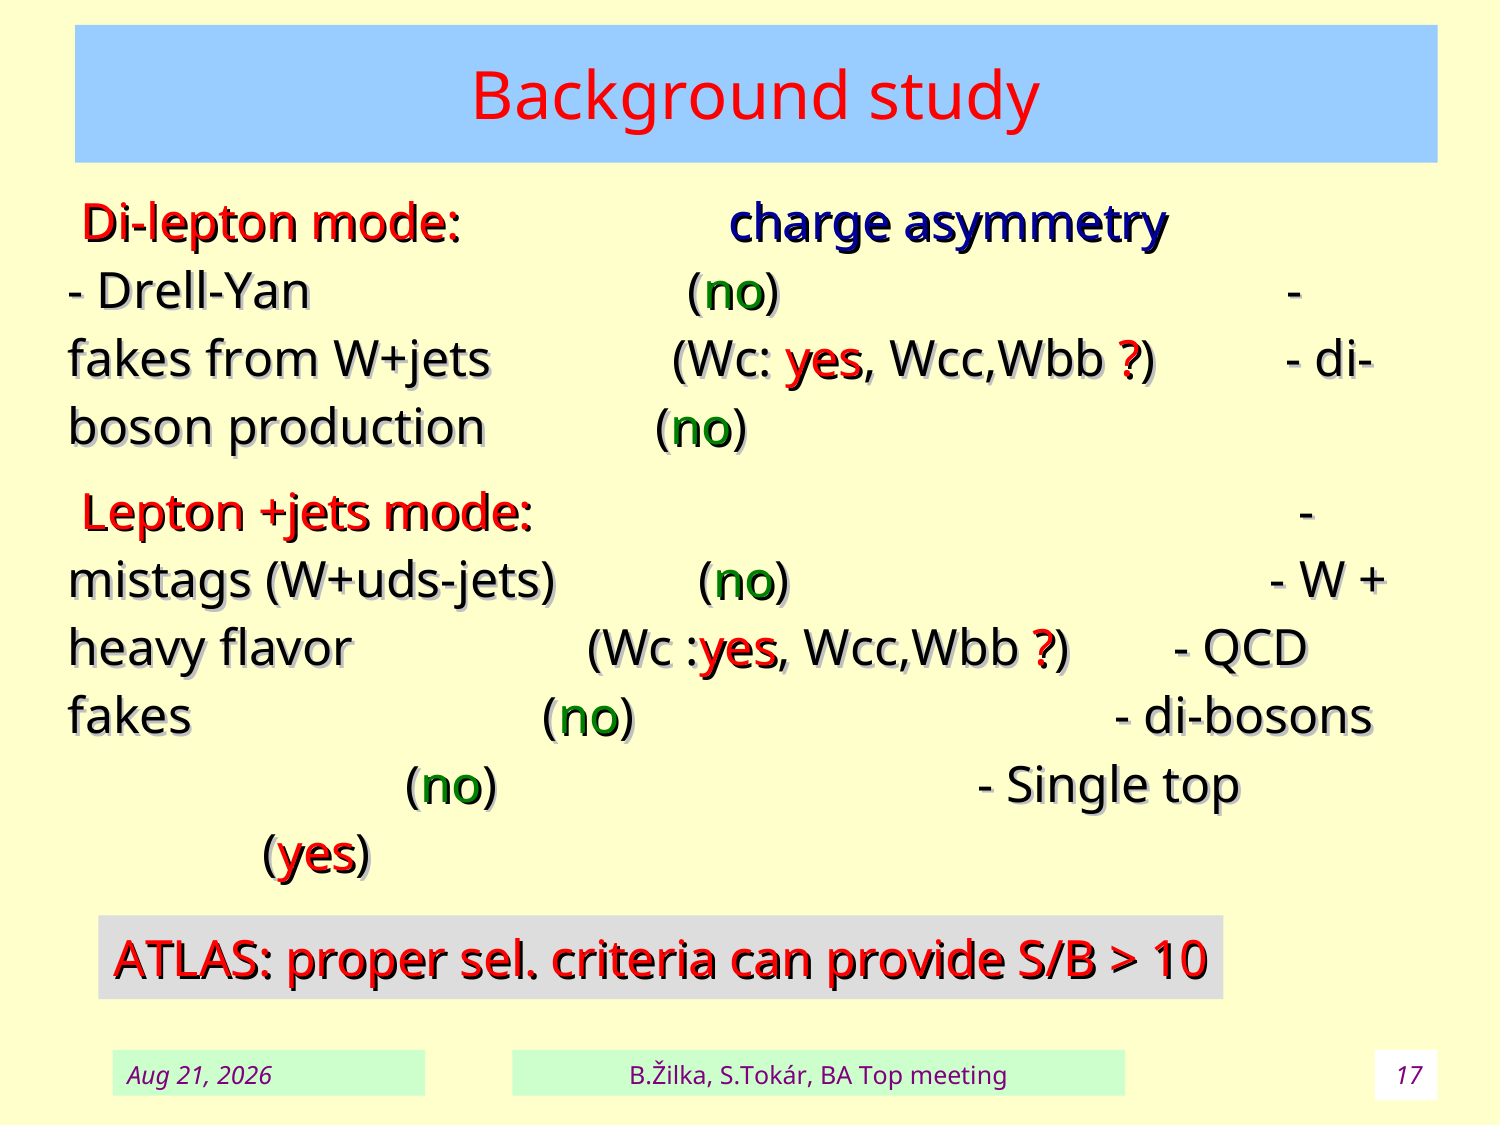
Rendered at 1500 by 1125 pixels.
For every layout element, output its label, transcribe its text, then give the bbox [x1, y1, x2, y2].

text_box ATLAS: proper sel. criteria can provide S/B > 10 [98, 962, 1224, 1000]
text_box Di-lepton mode: charge asymmetry - Drell-Yan (no) - fakes from W+jets (Wc: yes, Wcc,Wbb ?) - di-boson production (no) [53, 172, 1444, 468]
text_box Lepton +jets mode: - mistags (W+uds-jets) (no) - W + heavy flavor (Wc :yes, Wcc,Wbb ?) - QCD fakes (no) - di-bosons (no) - Single top (yes) [53, 467, 1419, 962]
title Background study [75, 24, 1438, 163]
